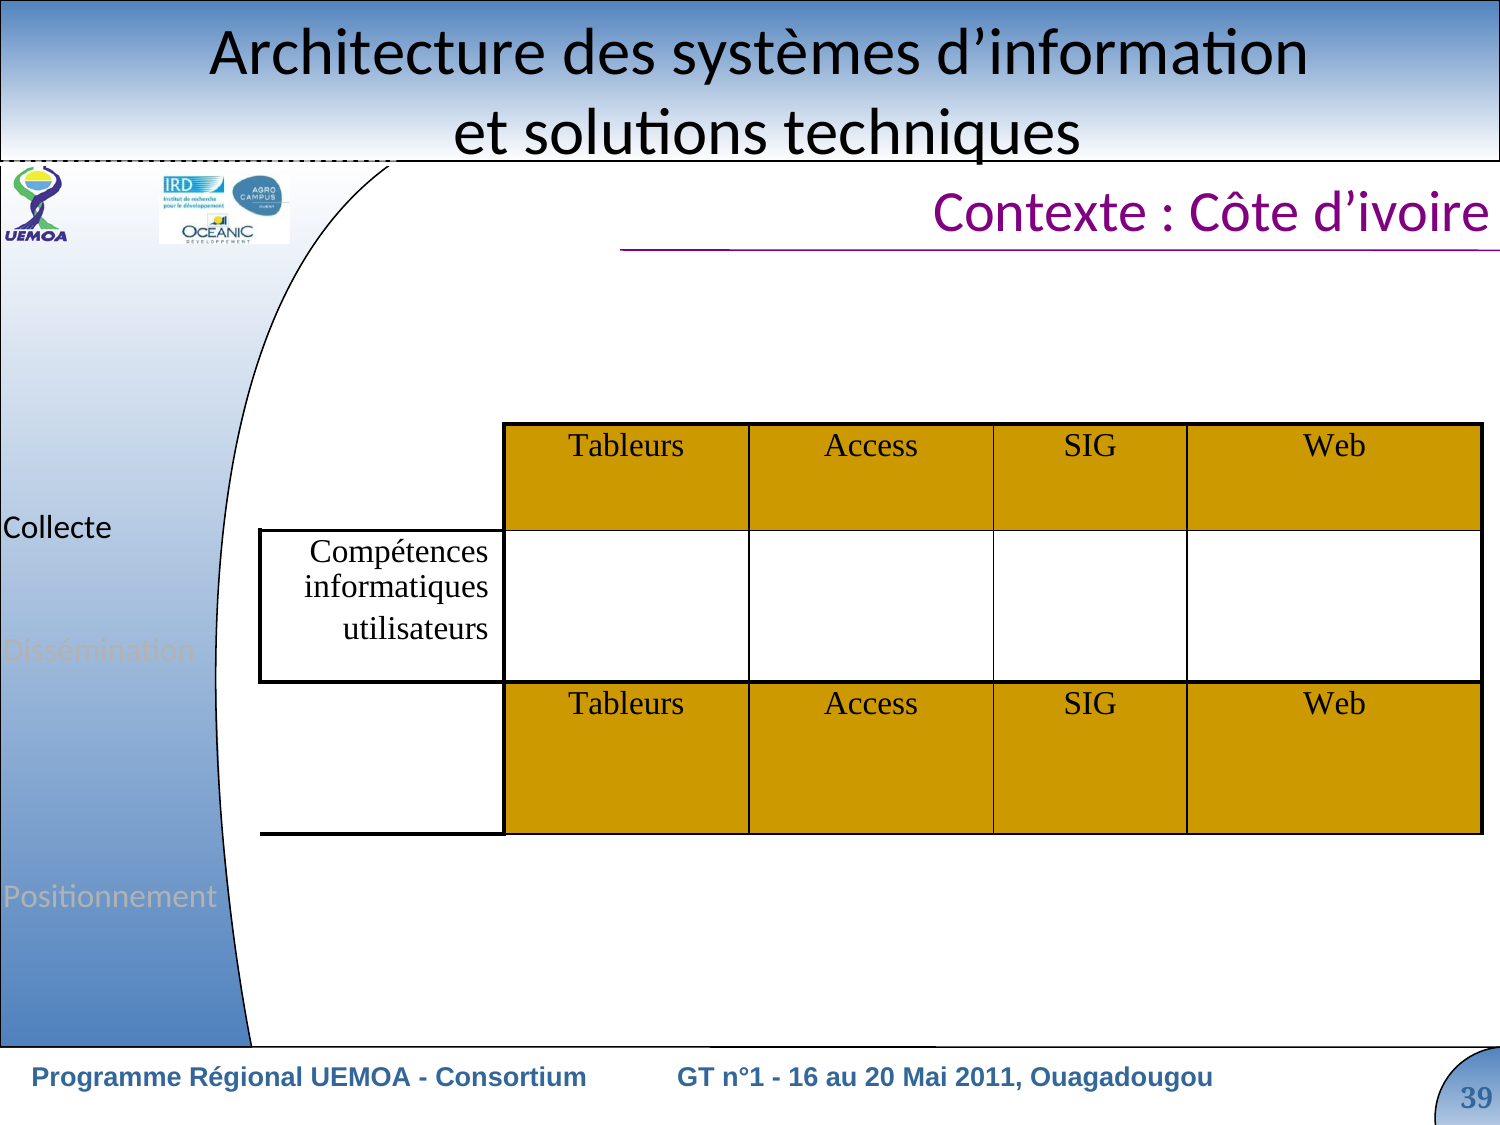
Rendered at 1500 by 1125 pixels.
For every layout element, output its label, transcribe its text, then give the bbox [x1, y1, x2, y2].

table_header Web [1188, 426, 1480, 530]
picture [159, 173, 265, 244]
table_header Tableurs [506, 426, 748, 530]
table_cell [506, 531, 748, 680]
table_cell SIG [994, 684, 1186, 833]
table_header SIG [994, 426, 1186, 530]
table_cell Compétences informatiques utilisateurs [313, 532, 502, 680]
table_cell [994, 531, 1186, 680]
table_cell Tableurs [506, 684, 748, 833]
text_box Architecture des systèmes d’information et solutions techniques [53, 0, 1483, 161]
table_header Access [750, 426, 993, 530]
table_header Collecte Dissémination Positionnement [0, 497, 313, 1045]
table_cell [750, 531, 993, 680]
table_cell Access [750, 684, 993, 833]
table_cell [1188, 531, 1480, 680]
text_box Contexte : Côte d’ivoire [265, 165, 1500, 251]
table_cell [313, 684, 502, 832]
table_header [260, 424, 502, 529]
picture [0, 166, 73, 244]
table_cell Web [1188, 684, 1480, 833]
